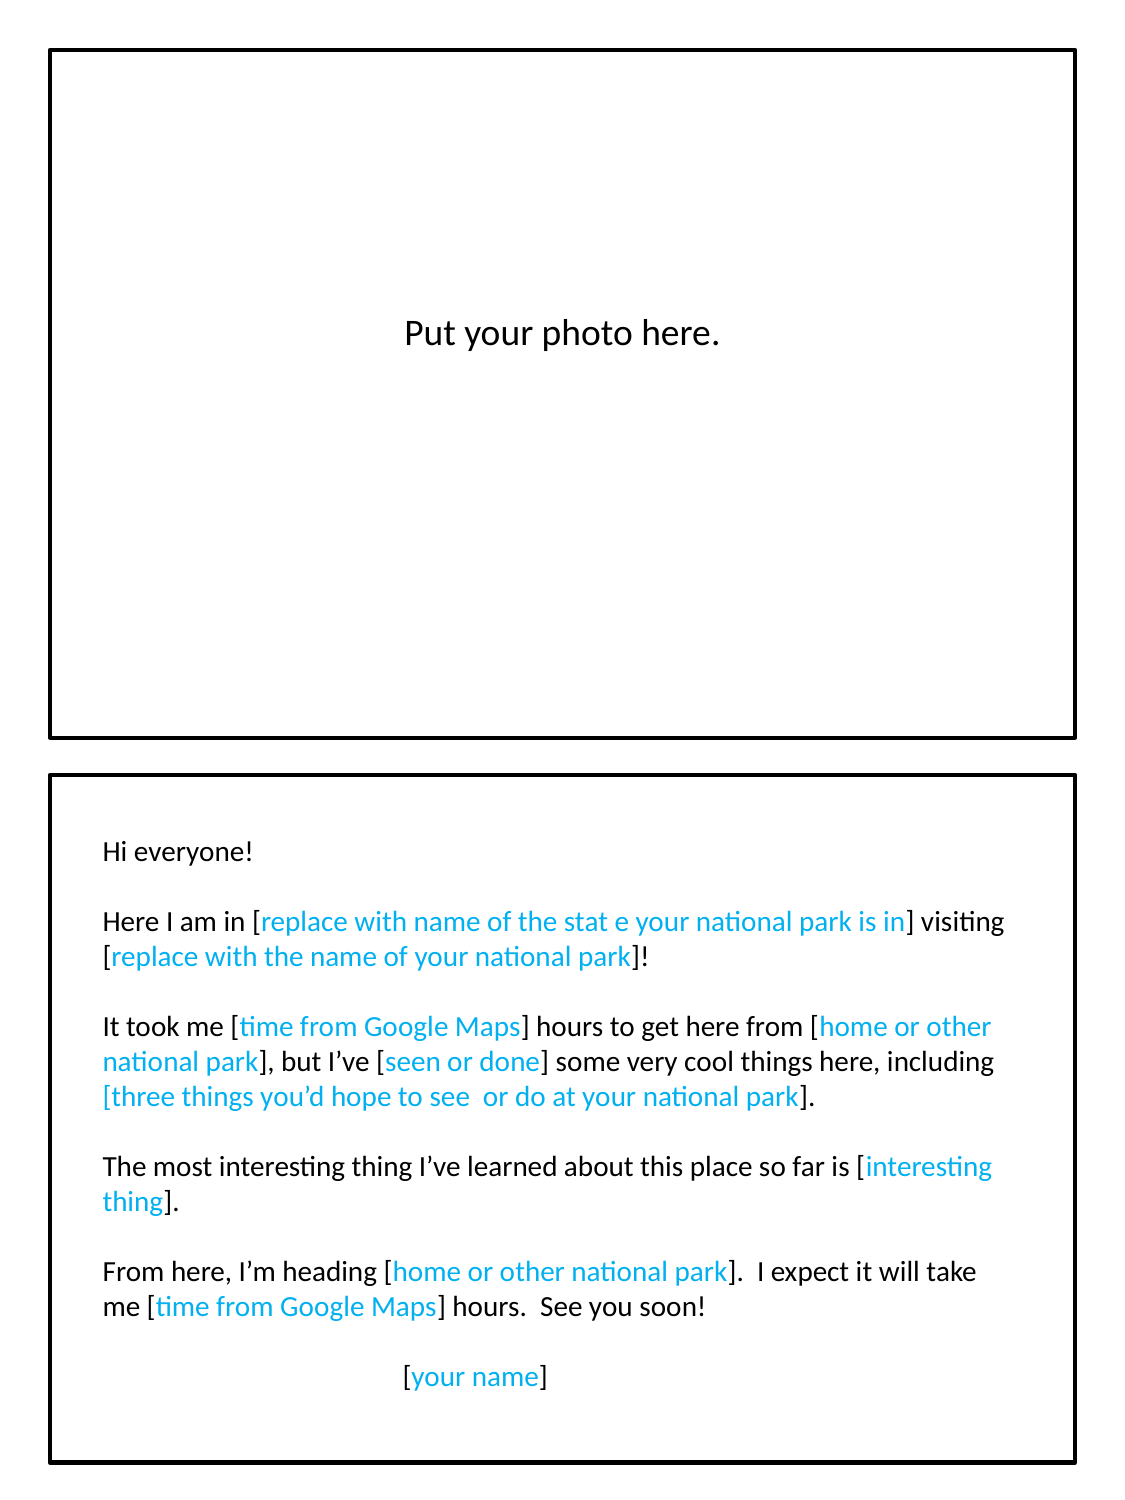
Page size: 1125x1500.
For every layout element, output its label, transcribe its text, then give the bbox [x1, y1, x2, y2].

text_box Put your photo here. [200, 300, 926, 361]
text_box Hi everyone! Here I am in [replace with name of the stat e your national park is in] visiting [replace with the name of your national park]! It took me [time from Google Maps] hours to get here from [home or other national park], but I’ve [seen or done] some very cool things here, including [three things you’d hope to see or do at your national park]. The most interesting thing I’ve learned about this place so far is [interesting thing]. From here, I’m heading [home or other national park]. I expect it will take me [time from Google Maps] hours. See you soon! [your name] [87, 825, 1026, 1406]
